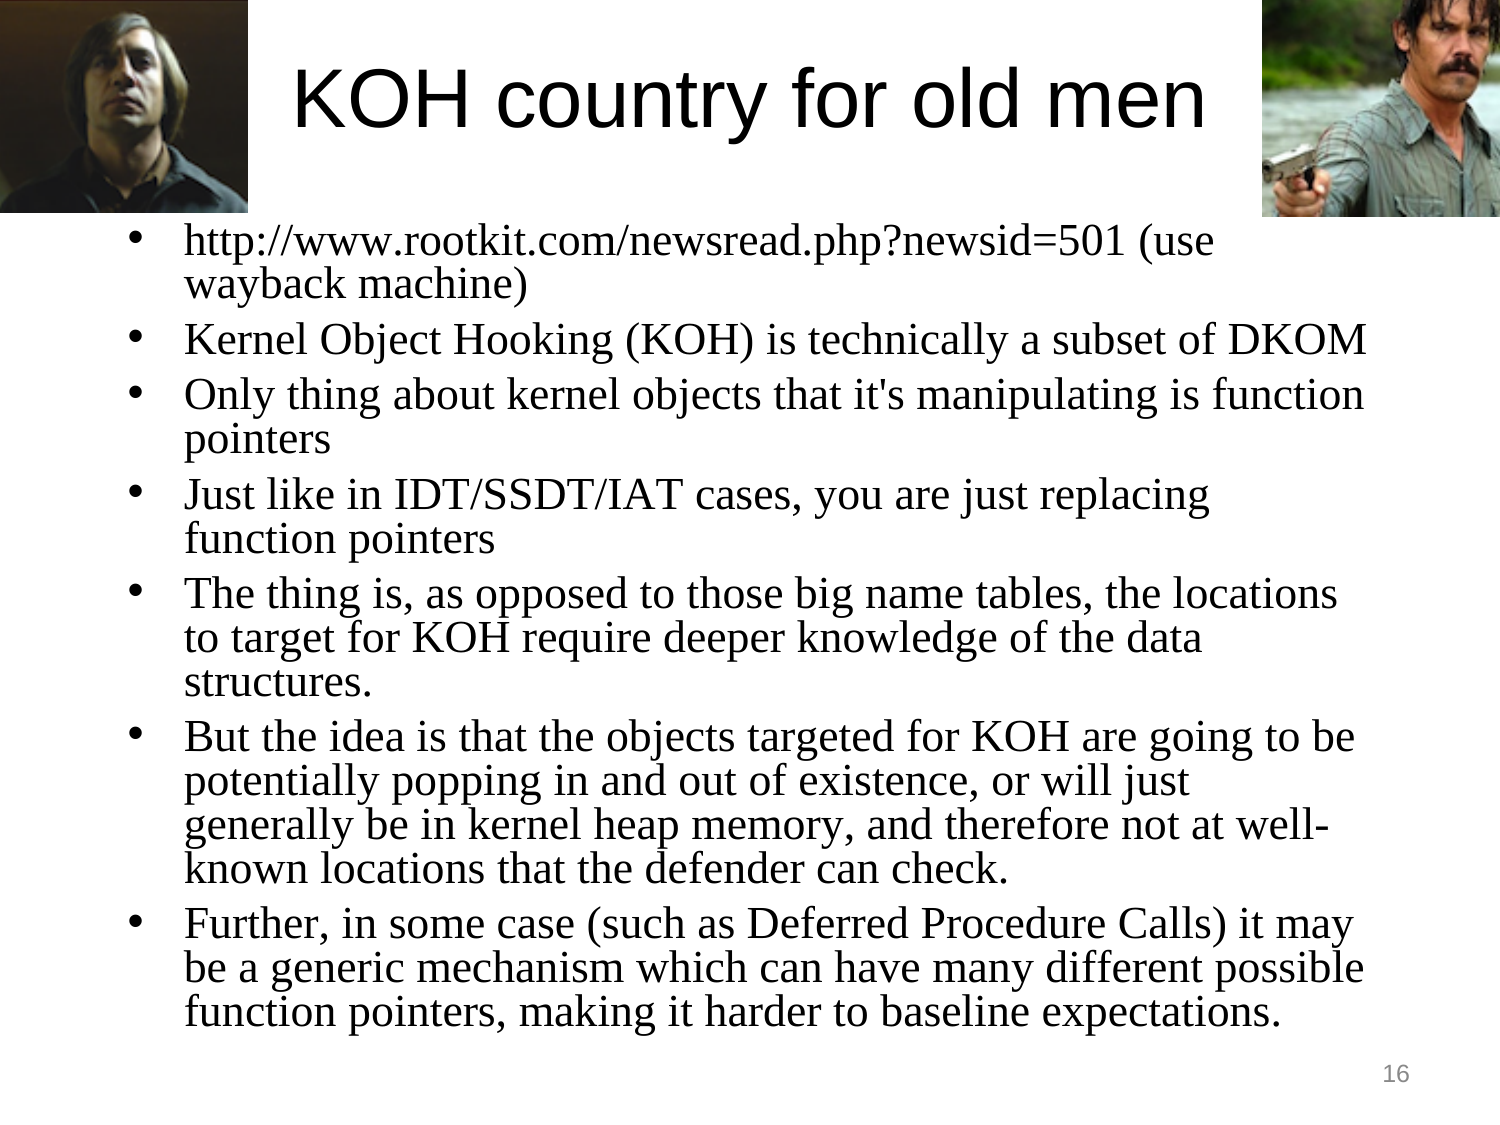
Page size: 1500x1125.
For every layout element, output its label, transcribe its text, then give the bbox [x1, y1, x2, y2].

picture [0, 0, 248, 213]
title KOH country for old men [248, 0, 1262, 188]
list http://www.rootkit.com/newsread.php?newsid=501 (use wayback machine) Kernel Object Hooking (KOH) is technically a subset of DKOM Only thing about kernel objects that it's manipulating is function pointers Just like in IDT/SSDT/IAT cases, you are just replacing function pointers The thing is, as opposed to those big name tables, the locations to target for KOH require deeper knowledge of the data structures. But the idea is that the objects targeted for KOH are going to be potentially popping in and out of existence, or will just generally be in kernel heap memory, and therefore not at well-known locations that the defender can check. Further, in some case (such as Deferred Procedure Calls) it may be a generic mechanism which can have many different possible function pointers, making it harder to baseline expectations. [112, 212, 1388, 1051]
text_box <number> [1074, 1042, 1426, 1103]
picture [1262, 0, 1500, 217]
